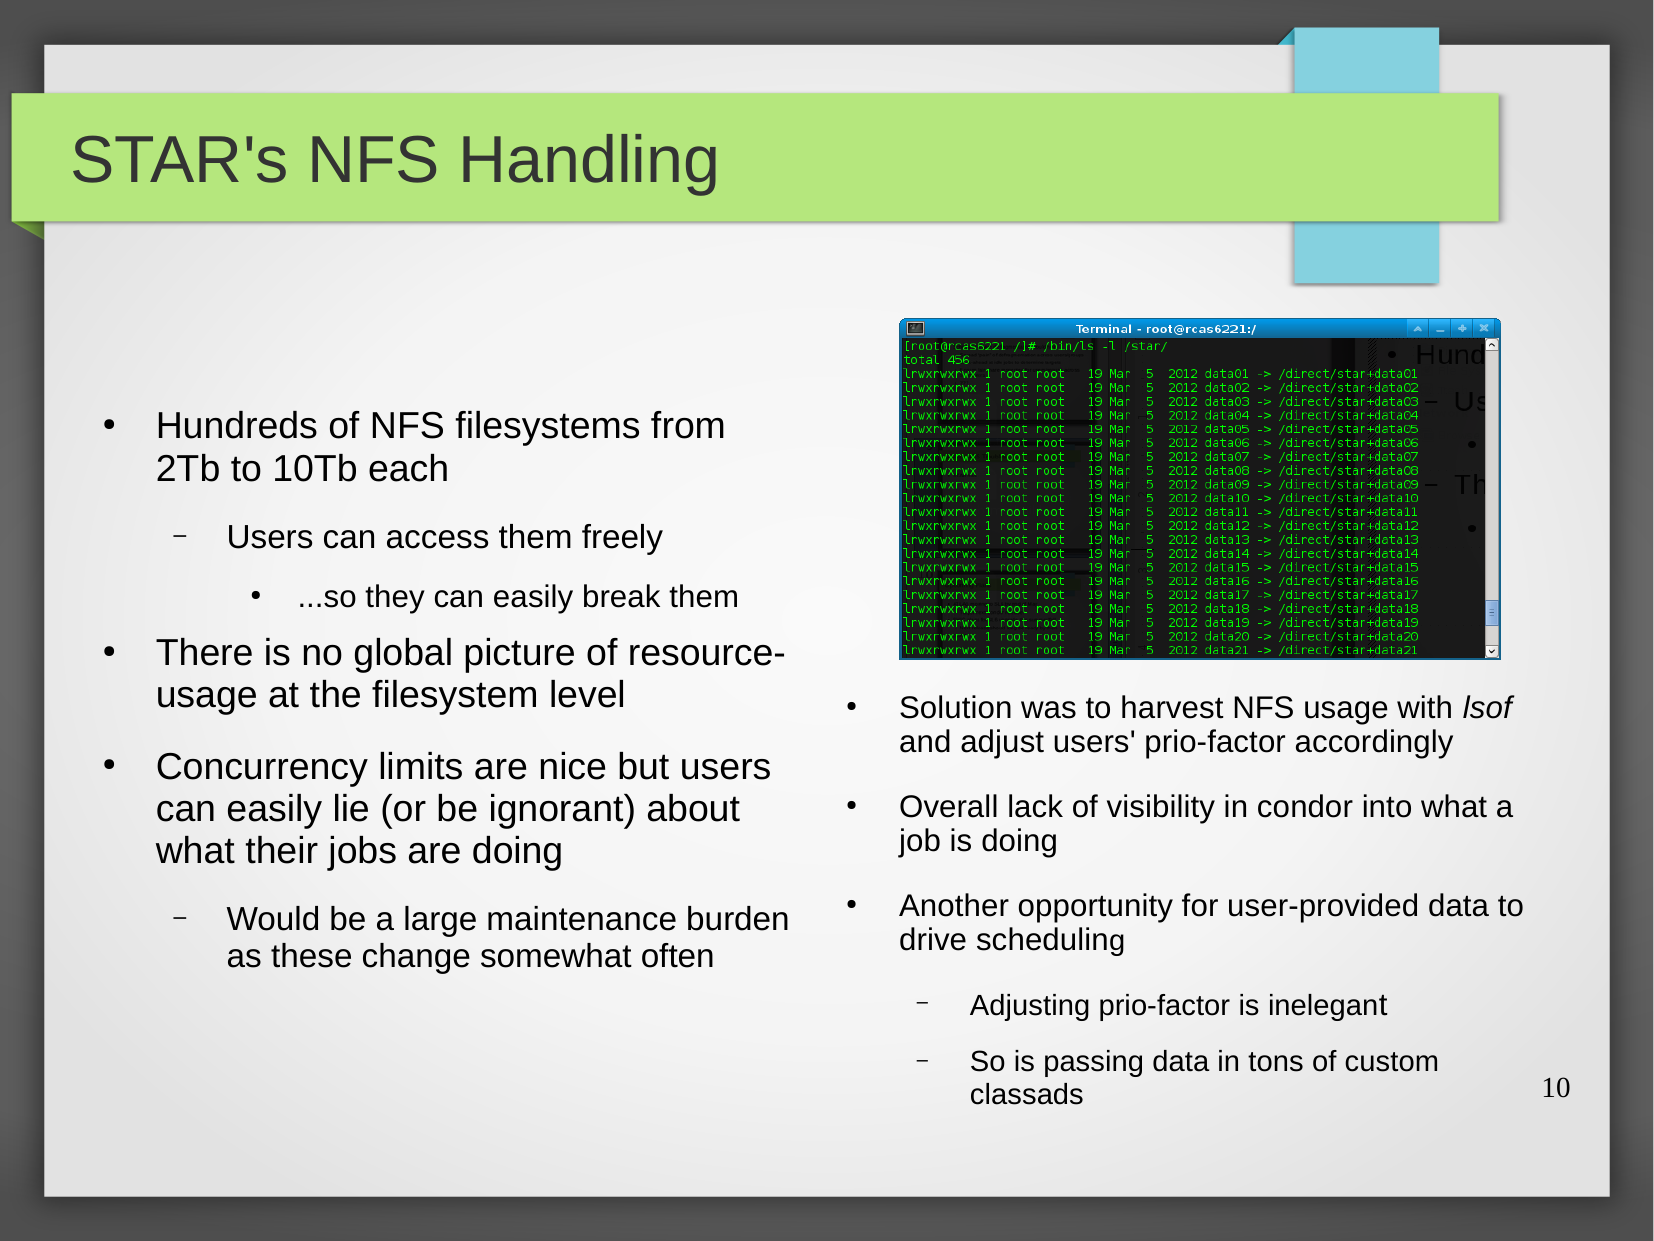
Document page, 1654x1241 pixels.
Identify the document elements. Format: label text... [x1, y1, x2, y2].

list Hundreds of NFS filesystems from 2Tb to 10Tb each Users can access them freely ...so they can easily break them There is no global picture of resource-usage at the filesystem level Concurrency limits are nice but users can easily lie (or be ignorant) about what their jobs are doing Would be a large maintenance burden as these change somewhat often [84, 405, 796, 1125]
picture [0, 0, 1654, 1241]
title STAR's NFS Handling [70, 106, 1229, 213]
list Solution was to harvest NFS usage with lsof and adjust users' prio-factor accordingly Overall lack of visibility in condor into what a job is doing Another opportunity for user-provided data to drive scheduling Adjusting prio-factor is inelegant So is passing data in tons of custom classads [828, 690, 1539, 1126]
